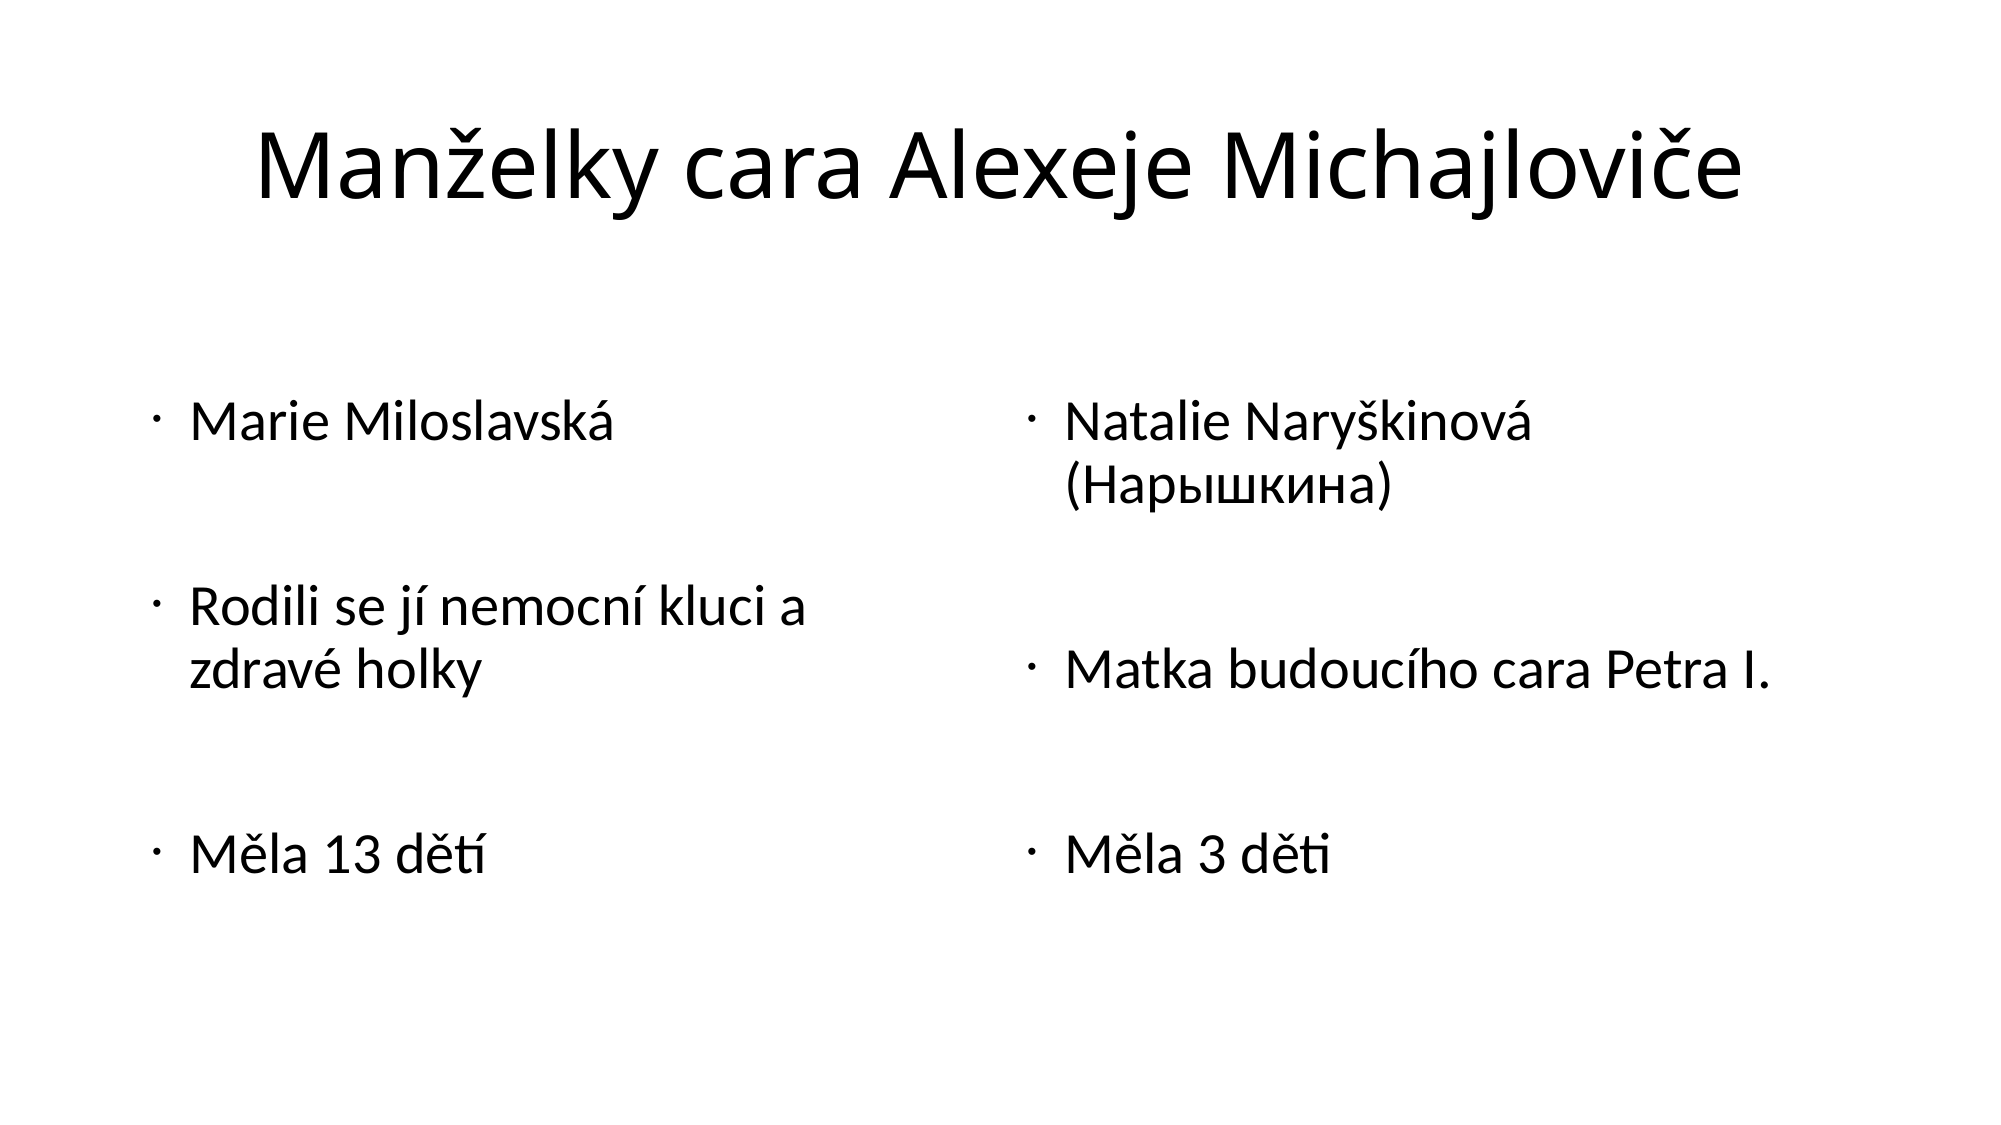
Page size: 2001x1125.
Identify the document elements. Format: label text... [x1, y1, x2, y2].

list Natalie Naryškinová (Нарышкина) Matka budoucího cara Petra I. Měla 3 děti [1012, 382, 1863, 1097]
title Manželky cara Alexeje Michajloviče [137, 111, 1863, 330]
list Marie Miloslavská Rodili se jí nemocní kluci a zdravé holky Měla 13 dětí [137, 382, 988, 1097]
